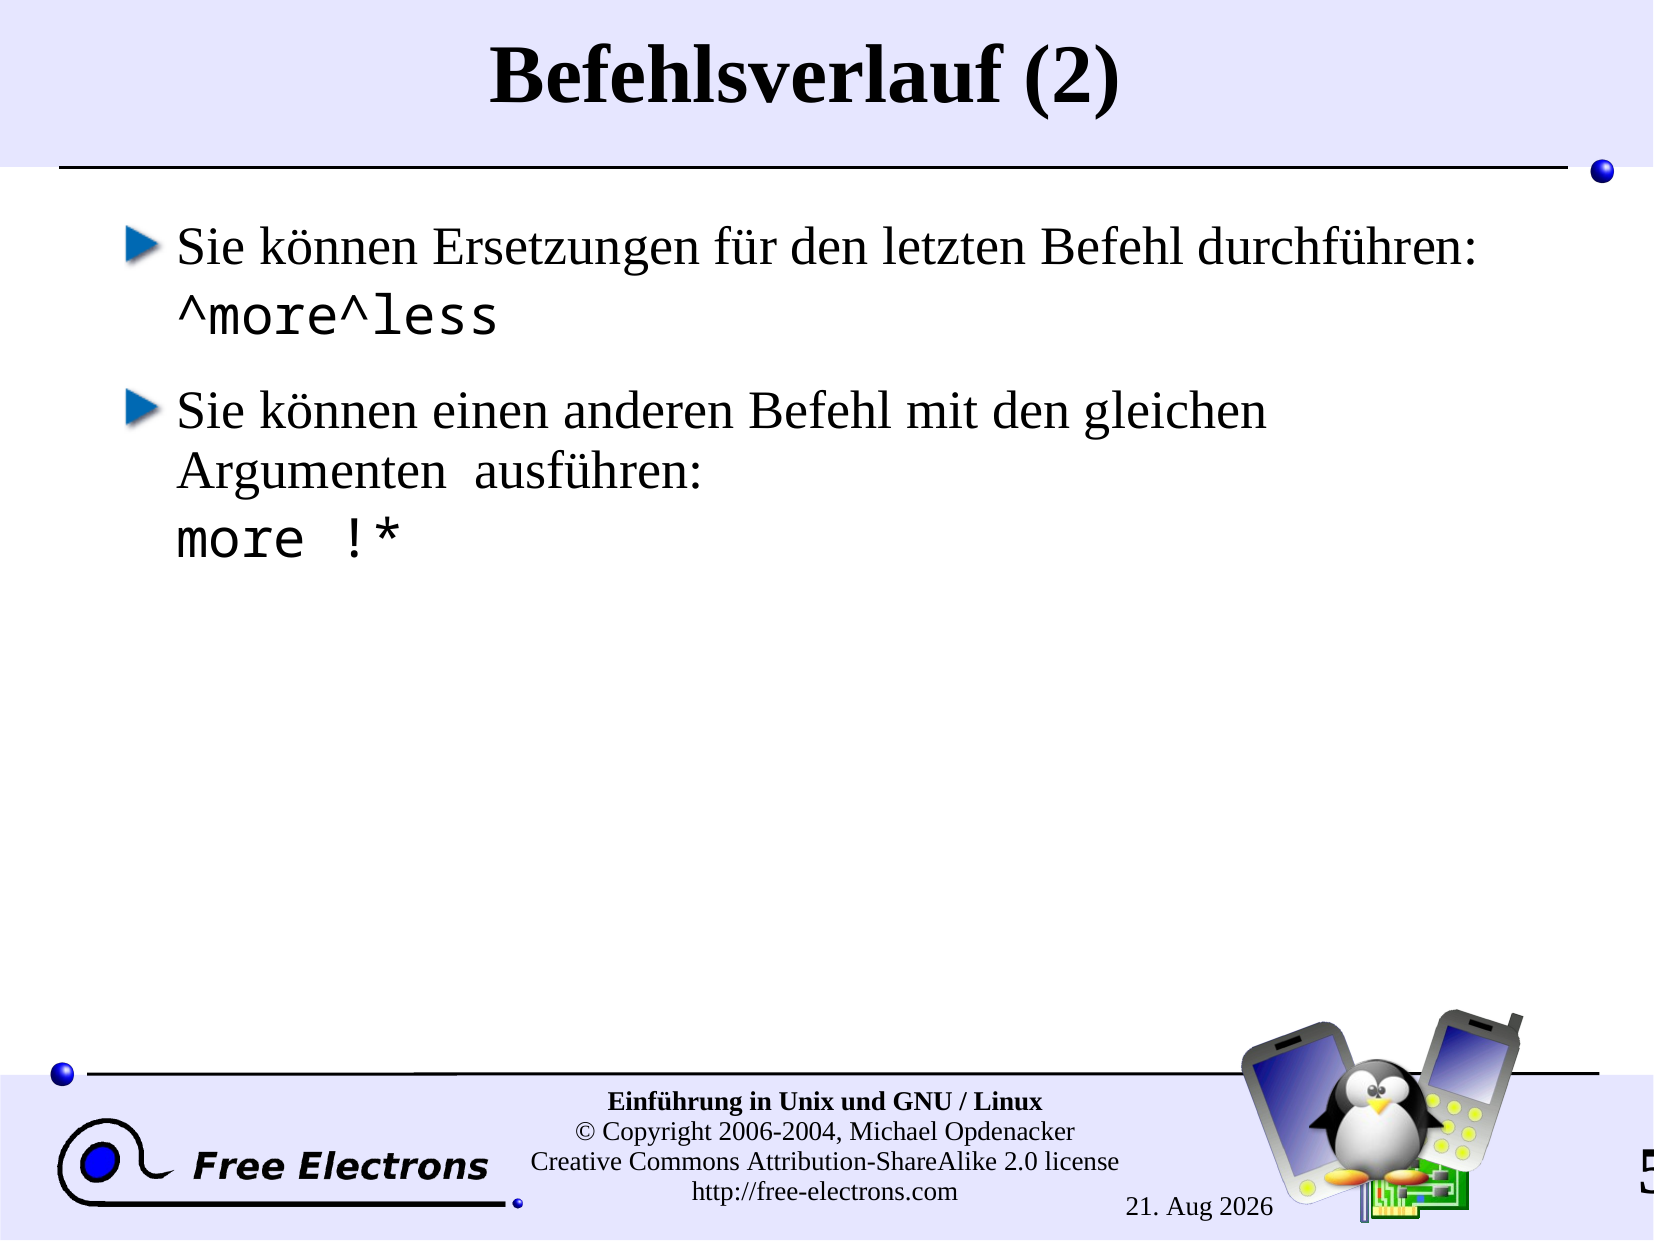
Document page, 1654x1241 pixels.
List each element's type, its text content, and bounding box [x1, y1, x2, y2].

picture [50, 1107, 527, 1216]
title Befehlsverlauf (2) [60, 12, 1551, 138]
picture [1231, 1007, 1538, 1241]
list Sie können Ersetzungen für den letzten Befehl durchführen: ^more^less Sie können einen anderen Befehl mit den gleichen Argumenten ausführen: more !* [105, 216, 1518, 1066]
